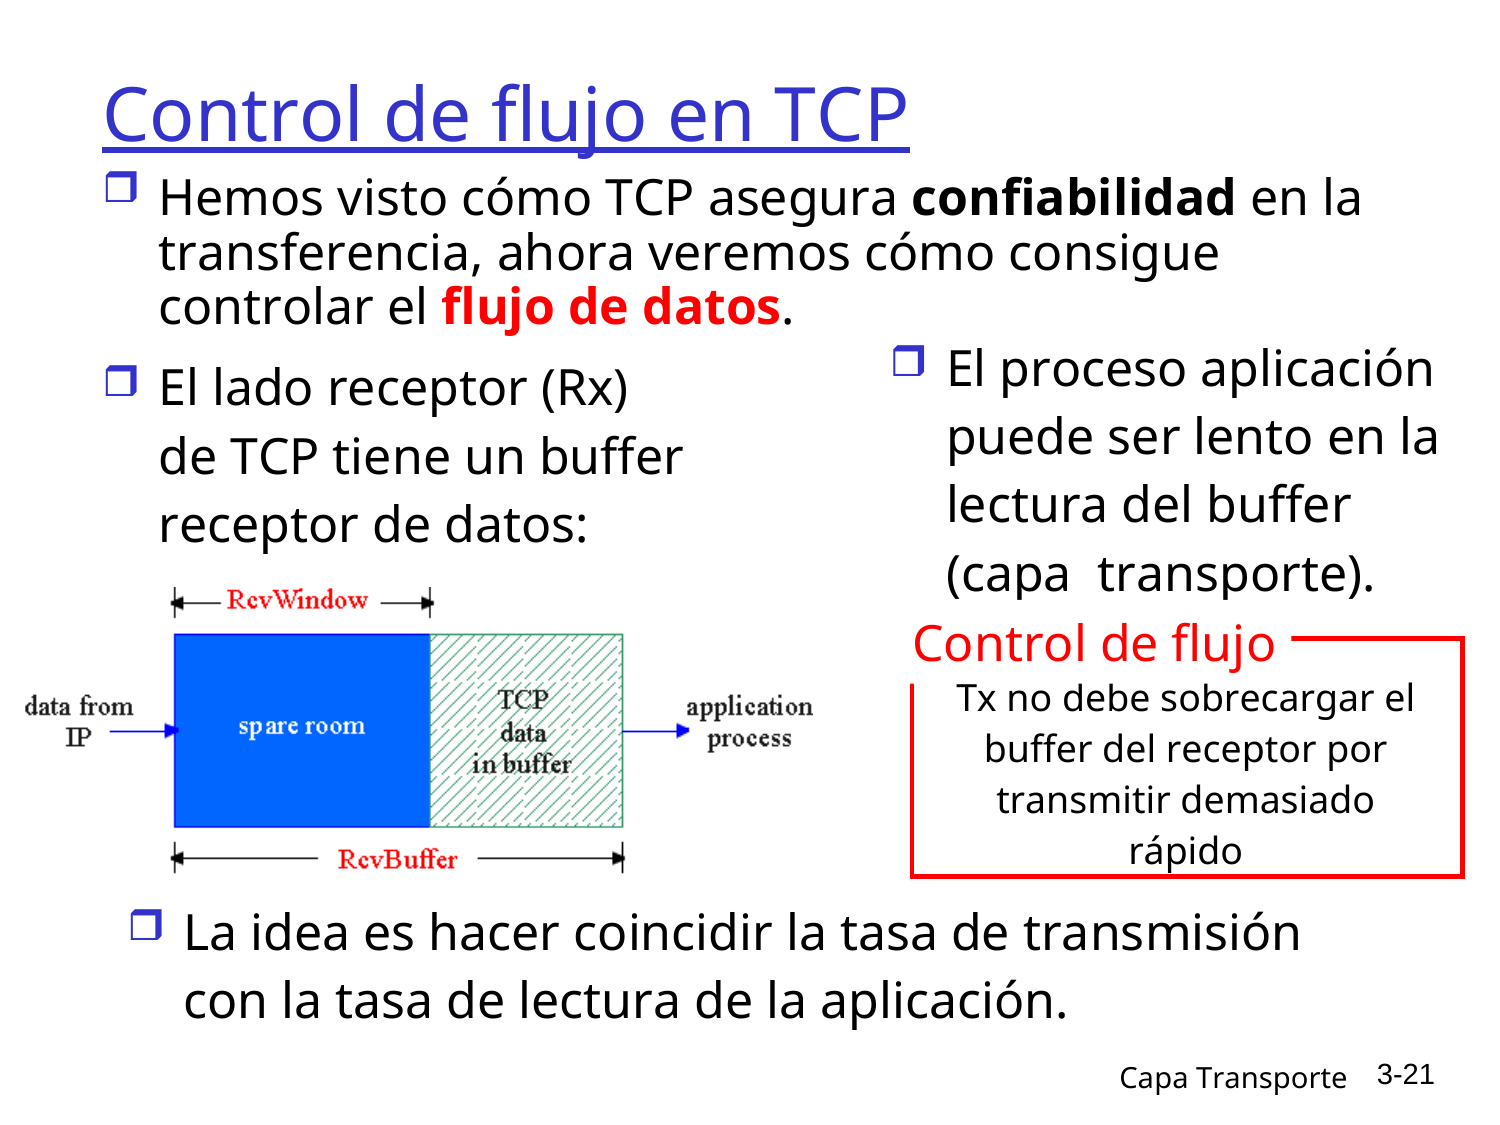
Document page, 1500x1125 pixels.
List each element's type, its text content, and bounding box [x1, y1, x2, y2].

picture [24, 587, 813, 876]
text_box [911, 684, 927, 877]
text_box Tx no debe sobrecargar el buffer del receptor por transmitir demasiado rápido [927, 663, 1445, 883]
text_box Control de flujo [897, 599, 1292, 684]
list El proceso aplicación puede ser lento en la lectura del buffer (capa transporte). [874, 324, 1500, 626]
list El lado receptor (Rx) de TCP tiene un buffer receptor de datos: [87, 344, 713, 587]
text_box Hemos visto cómo TCP asegura confiabilidad en la transferencia, ahora veremos cómo consigue controlar el flujo de datos. [87, 164, 1388, 315]
text_box [1292, 638, 1463, 877]
text_box La idea es hacer coincidir la tasa de transmisión con la tasa de lectura de la aplicación. [112, 888, 1388, 1039]
title Control de flujo en TCP [87, 37, 1363, 164]
